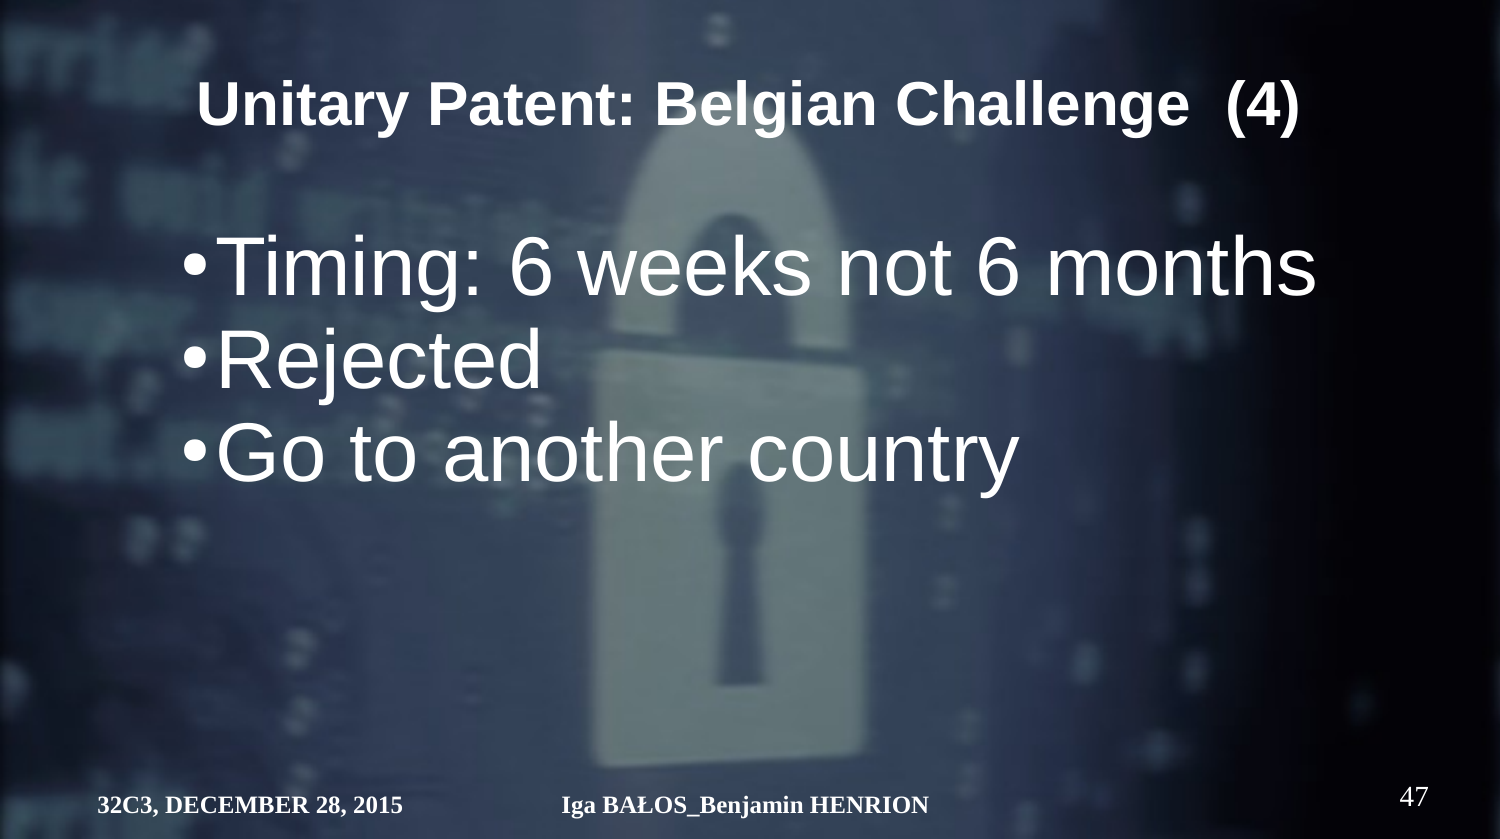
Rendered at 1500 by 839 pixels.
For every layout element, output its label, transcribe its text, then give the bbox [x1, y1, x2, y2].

text_box Timing: 6 weeks not 6 months Rejected Go to another country [165, 212, 1347, 733]
picture [0, 0, 1500, 839]
title Unitary Patent: Belgian Challenge (4) [74, 33, 1425, 174]
